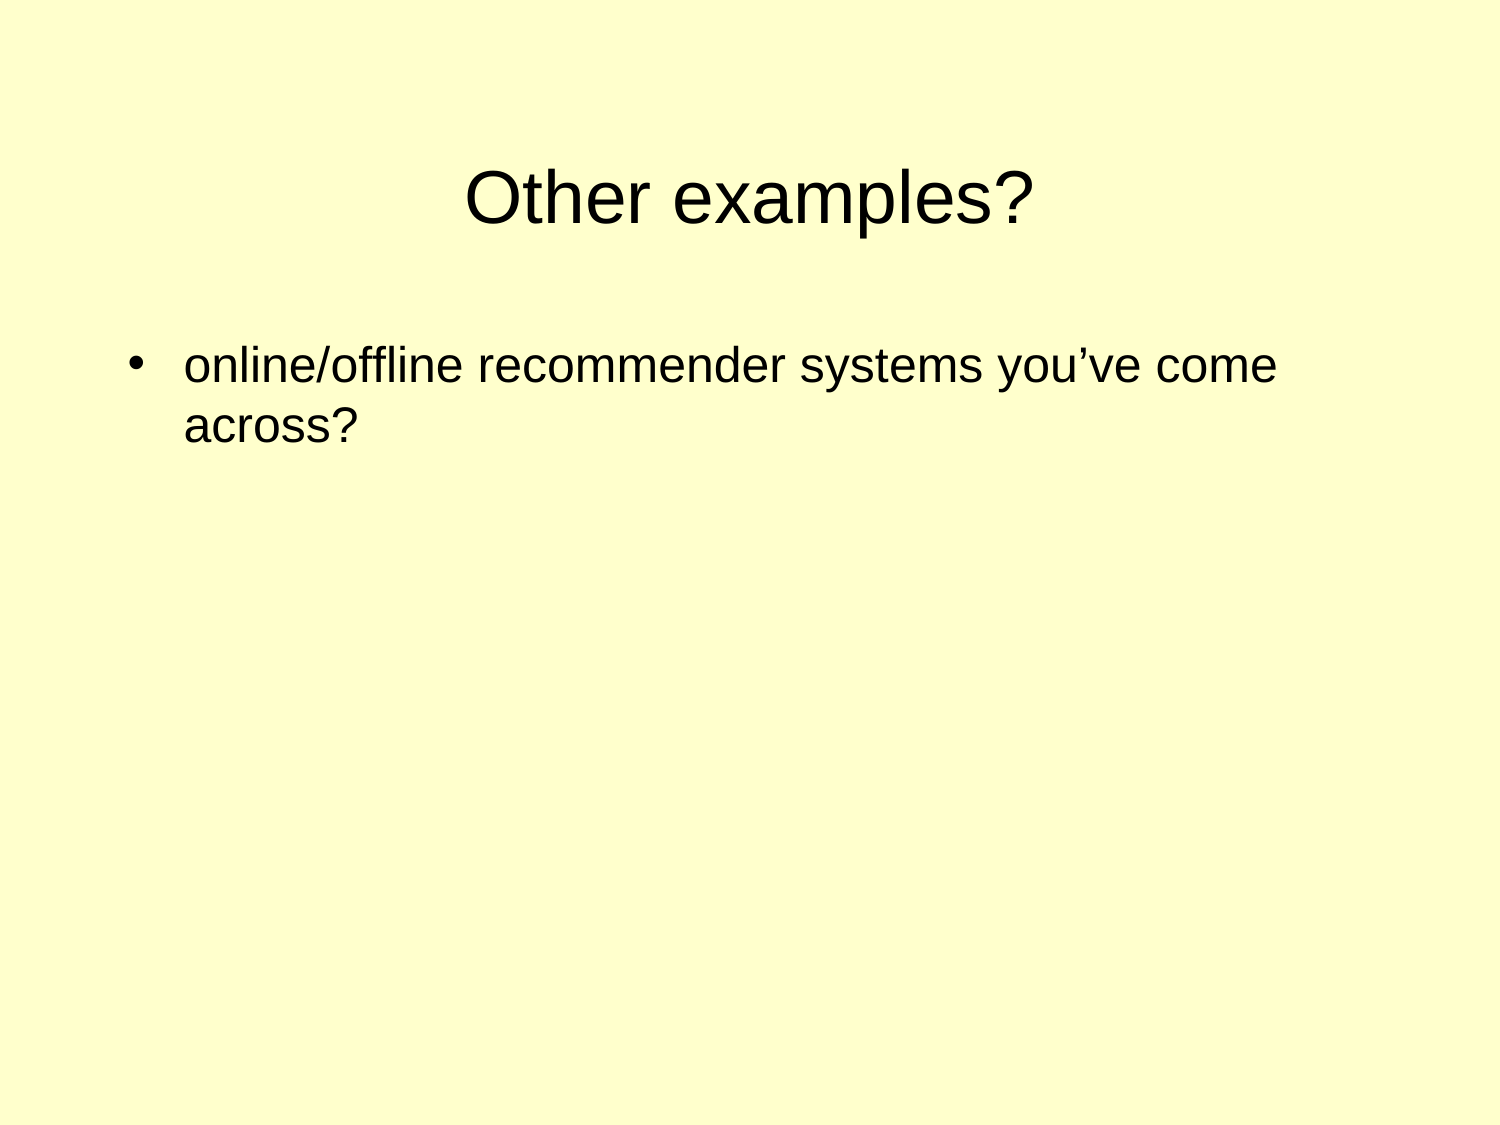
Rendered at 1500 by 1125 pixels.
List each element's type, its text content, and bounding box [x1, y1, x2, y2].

title Other examples? [112, 99, 1388, 288]
list online/offline recommender systems you’ve come across? [112, 324, 1388, 1001]
